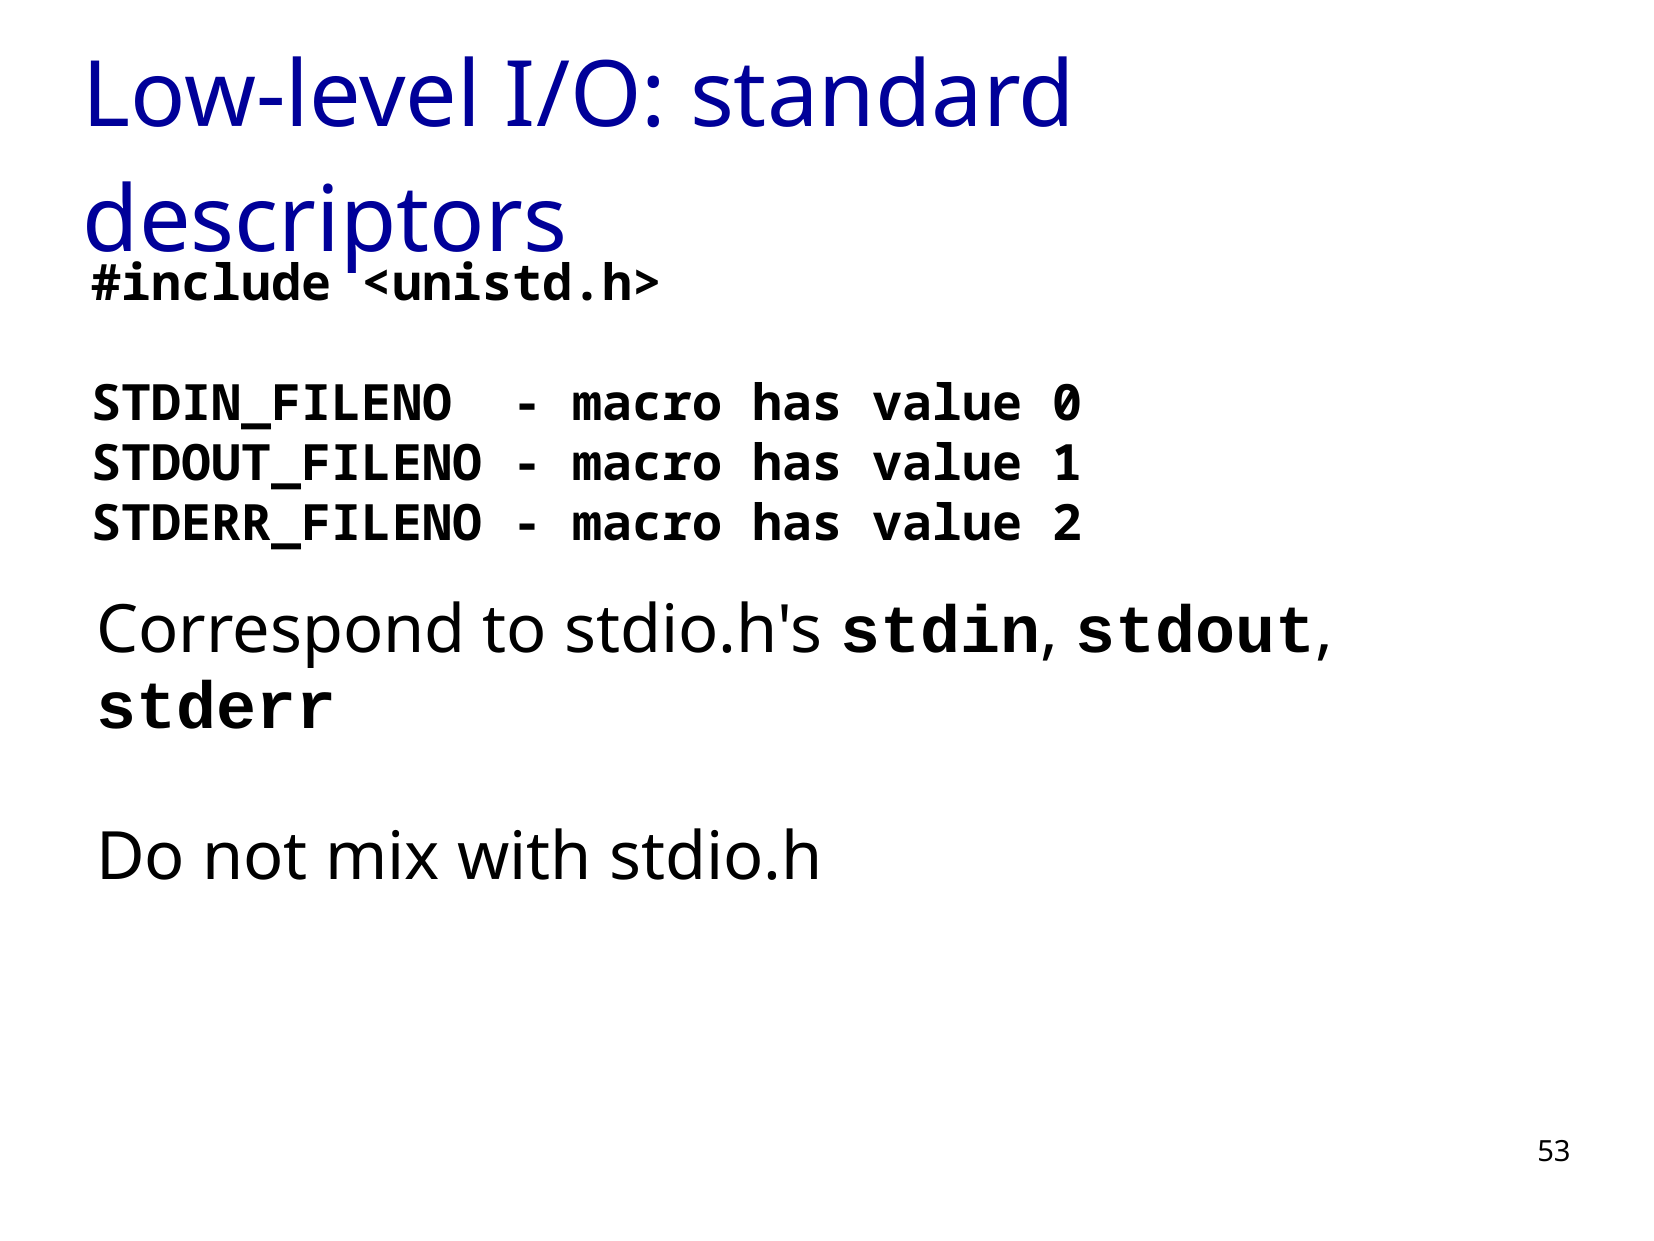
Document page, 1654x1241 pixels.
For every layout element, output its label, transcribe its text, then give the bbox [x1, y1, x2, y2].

title Low-level I/O: standard descriptors [82, 49, 1571, 243]
text_box #include <unistd.h> STDIN_FILENO - macro has value 0 STDOUT_FILENO - macro has value 1 STDERR_FILENO - macro has value 2 [77, 243, 1571, 582]
list Correspond to stdio.h's stdin, stdout, stderr Do not mix with stdio.h [60, 581, 1571, 1096]
